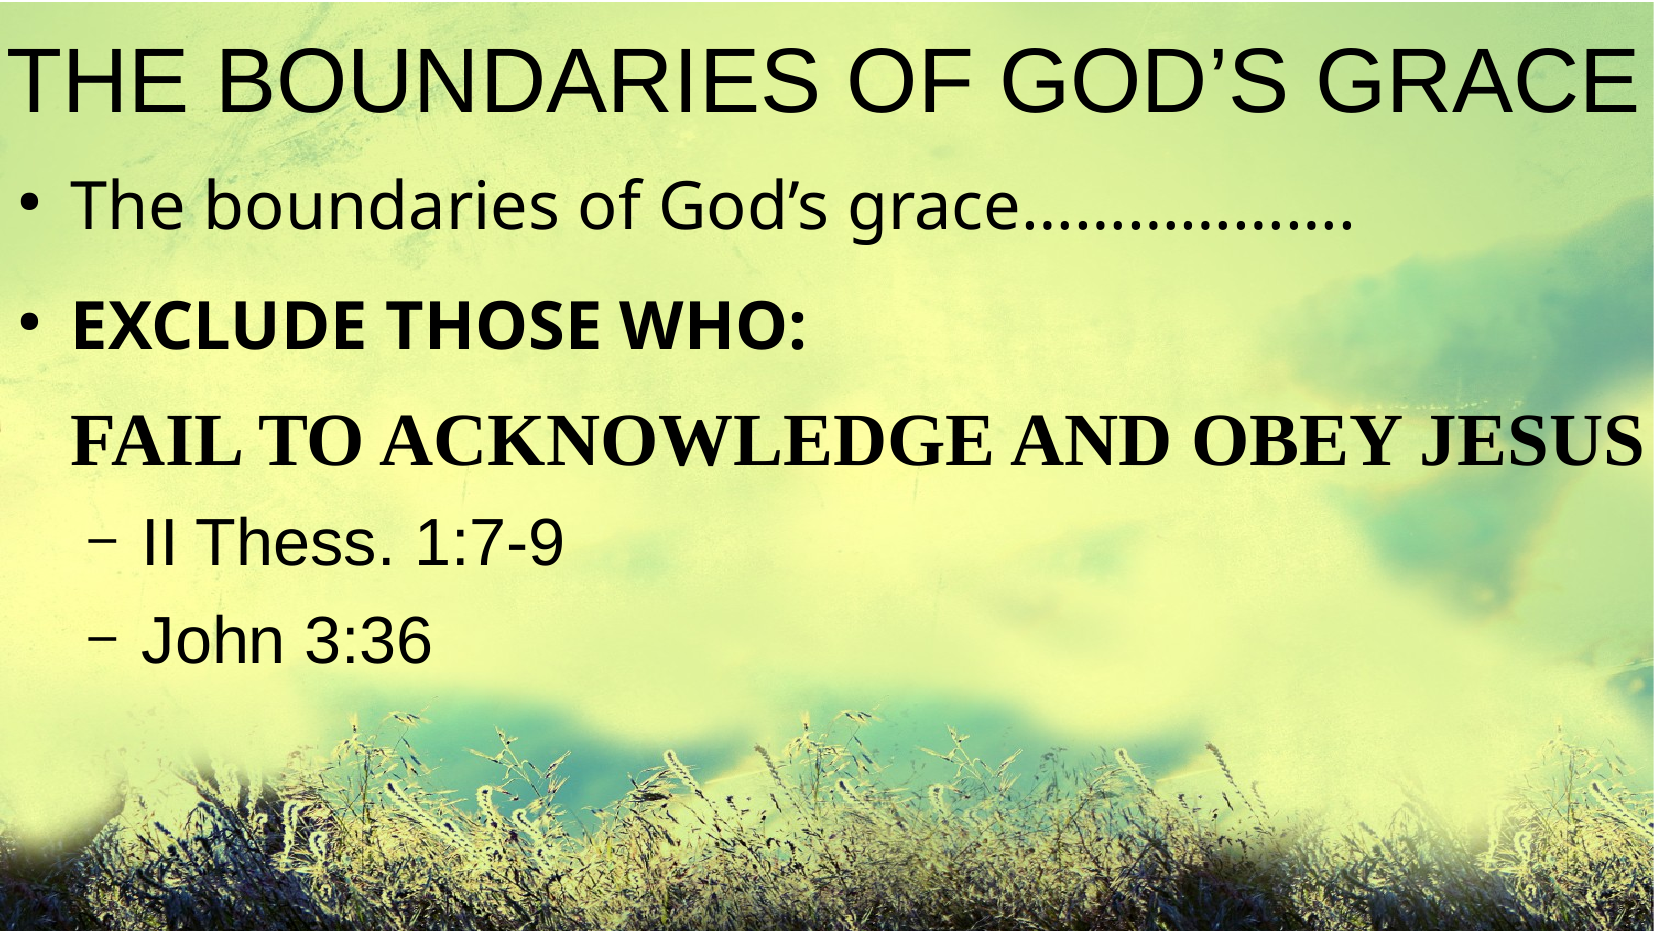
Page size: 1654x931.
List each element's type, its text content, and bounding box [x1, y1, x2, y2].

list The boundaries of God’s grace………………. EXCLUDE THOSE WHO: FAIL TO ACKNOWLEDGE AND OBEY JESUS II Thess. 1:7-9 John 3:36 [0, 157, 1651, 826]
picture [0, 2, 1654, 931]
title THE BOUNDARIES OF GOD’S GRACE [0, 2, 1651, 157]
